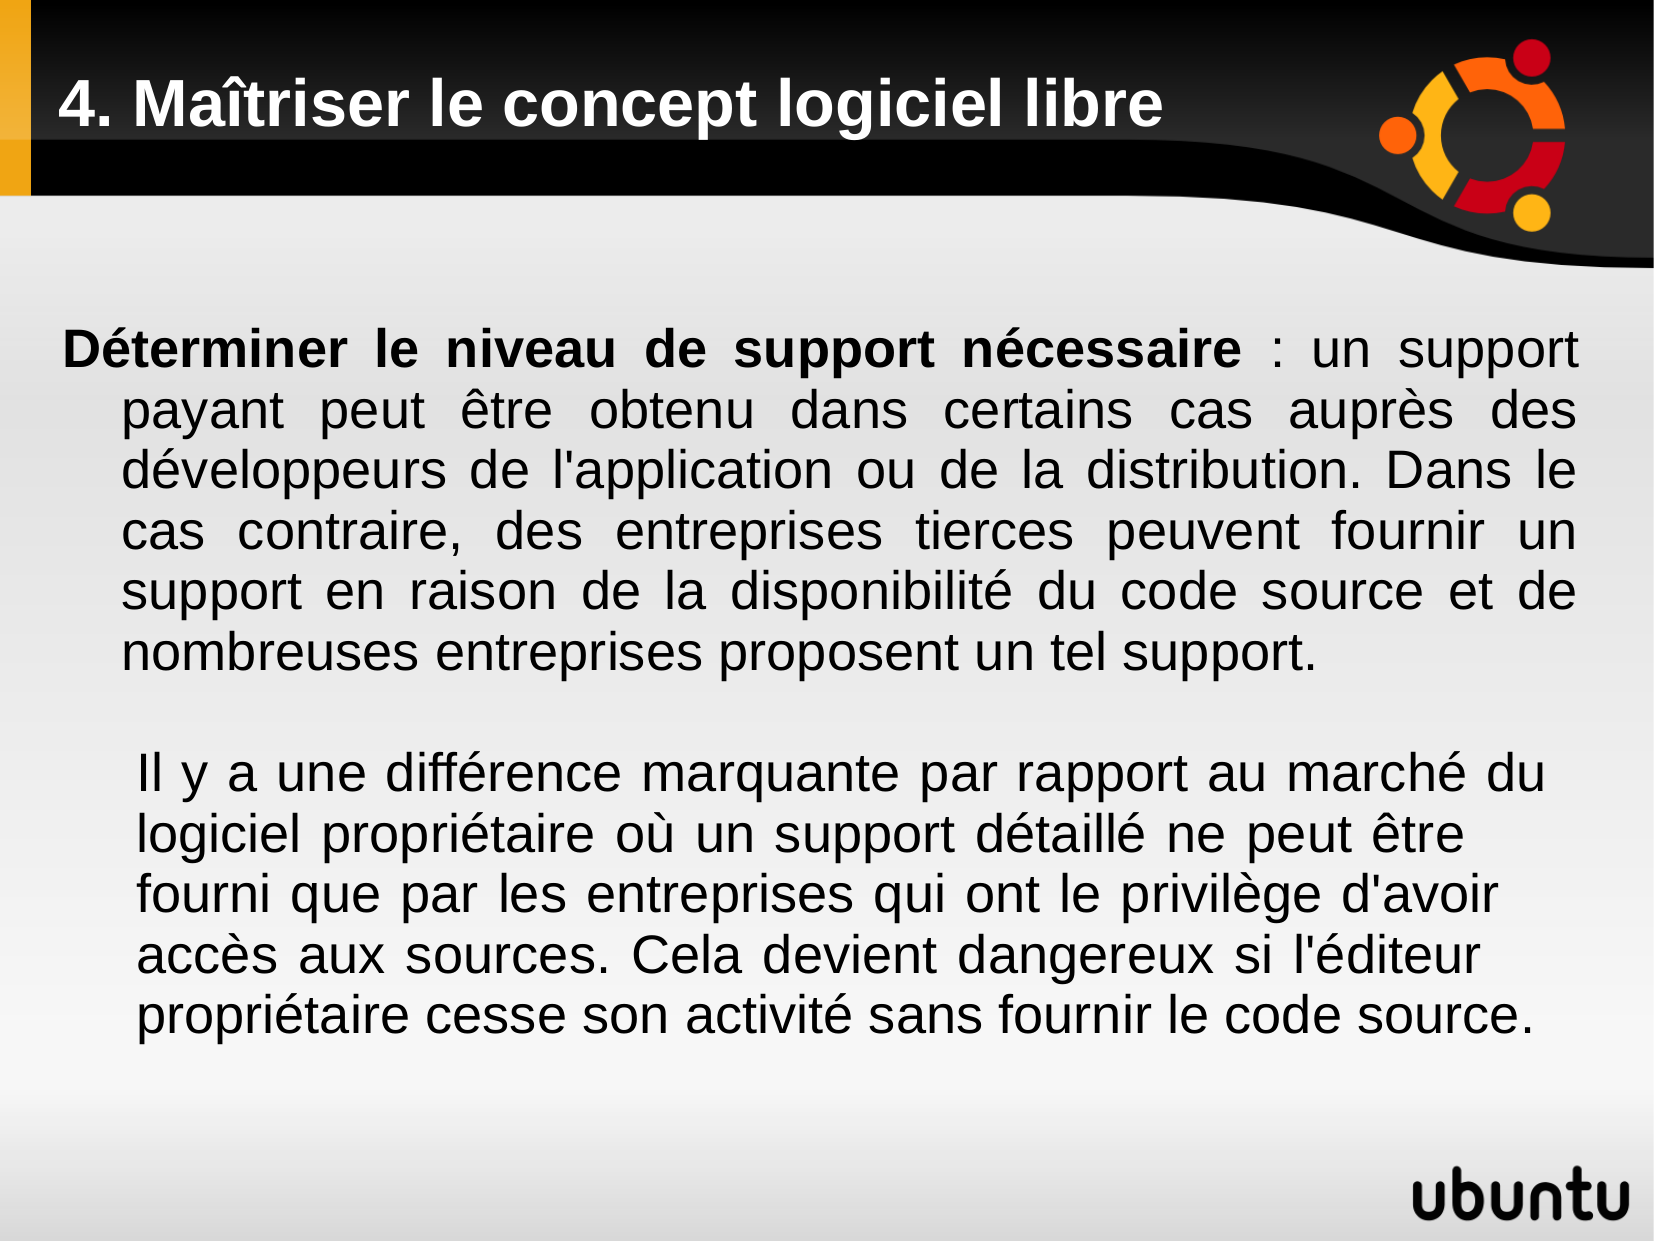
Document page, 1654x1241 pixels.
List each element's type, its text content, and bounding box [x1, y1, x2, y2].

text_box Déterminer le niveau de support nécessaire : un support payant peut être obtenu dans certains cas auprès des développeurs de l'application ou de la distribution. Dans le cas contraire, des entreprises tierces peuvent fournir un support en raison de la disponibilité du code source et de nombreuses entreprises proposent un tel support. Il y a une différence marquante par rapport au marché du logiciel propriétaire où un support détaillé ne peut être fourni que par les entreprises qui ont le privilège d'avoir accès aux sources. Cela devient dangereux si l'éditeur propriétaire cesse son activité sans fournir le code source. [47, 311, 1595, 1137]
title 4. Maîtriser le concept logiciel libre [59, 29, 1625, 178]
picture [0, 0, 1654, 1241]
